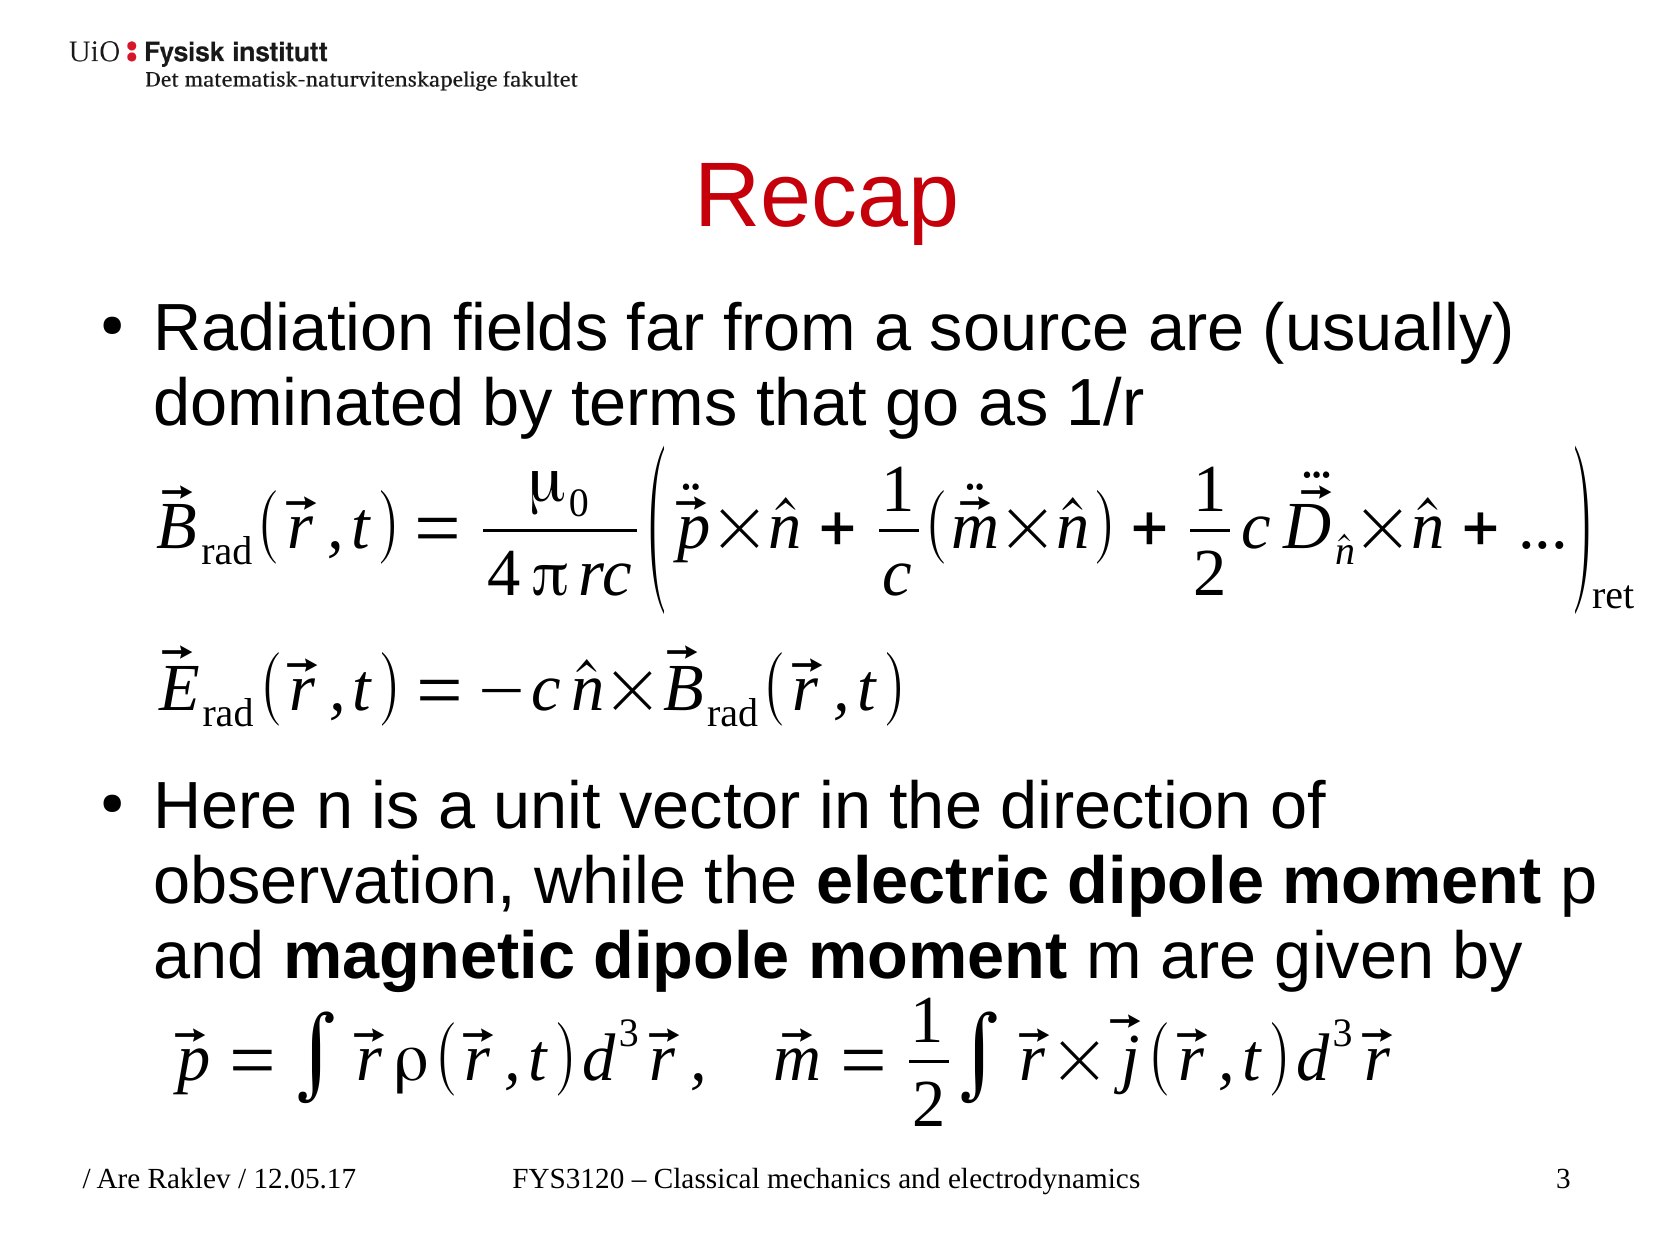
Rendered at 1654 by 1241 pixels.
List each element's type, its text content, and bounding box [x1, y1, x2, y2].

list Radiation fields far from a source are (usually) dominated by terms that go as 1/r Here n is a unit vector in the direction of observation, while the electric dipole moment p and magnetic dipole moment m are given by [82, 290, 1613, 1147]
title Recap [82, 90, 1571, 290]
chart [164, 981, 1403, 1141]
picture [68, 37, 581, 93]
chart [148, 442, 1643, 618]
chart [148, 643, 912, 735]
